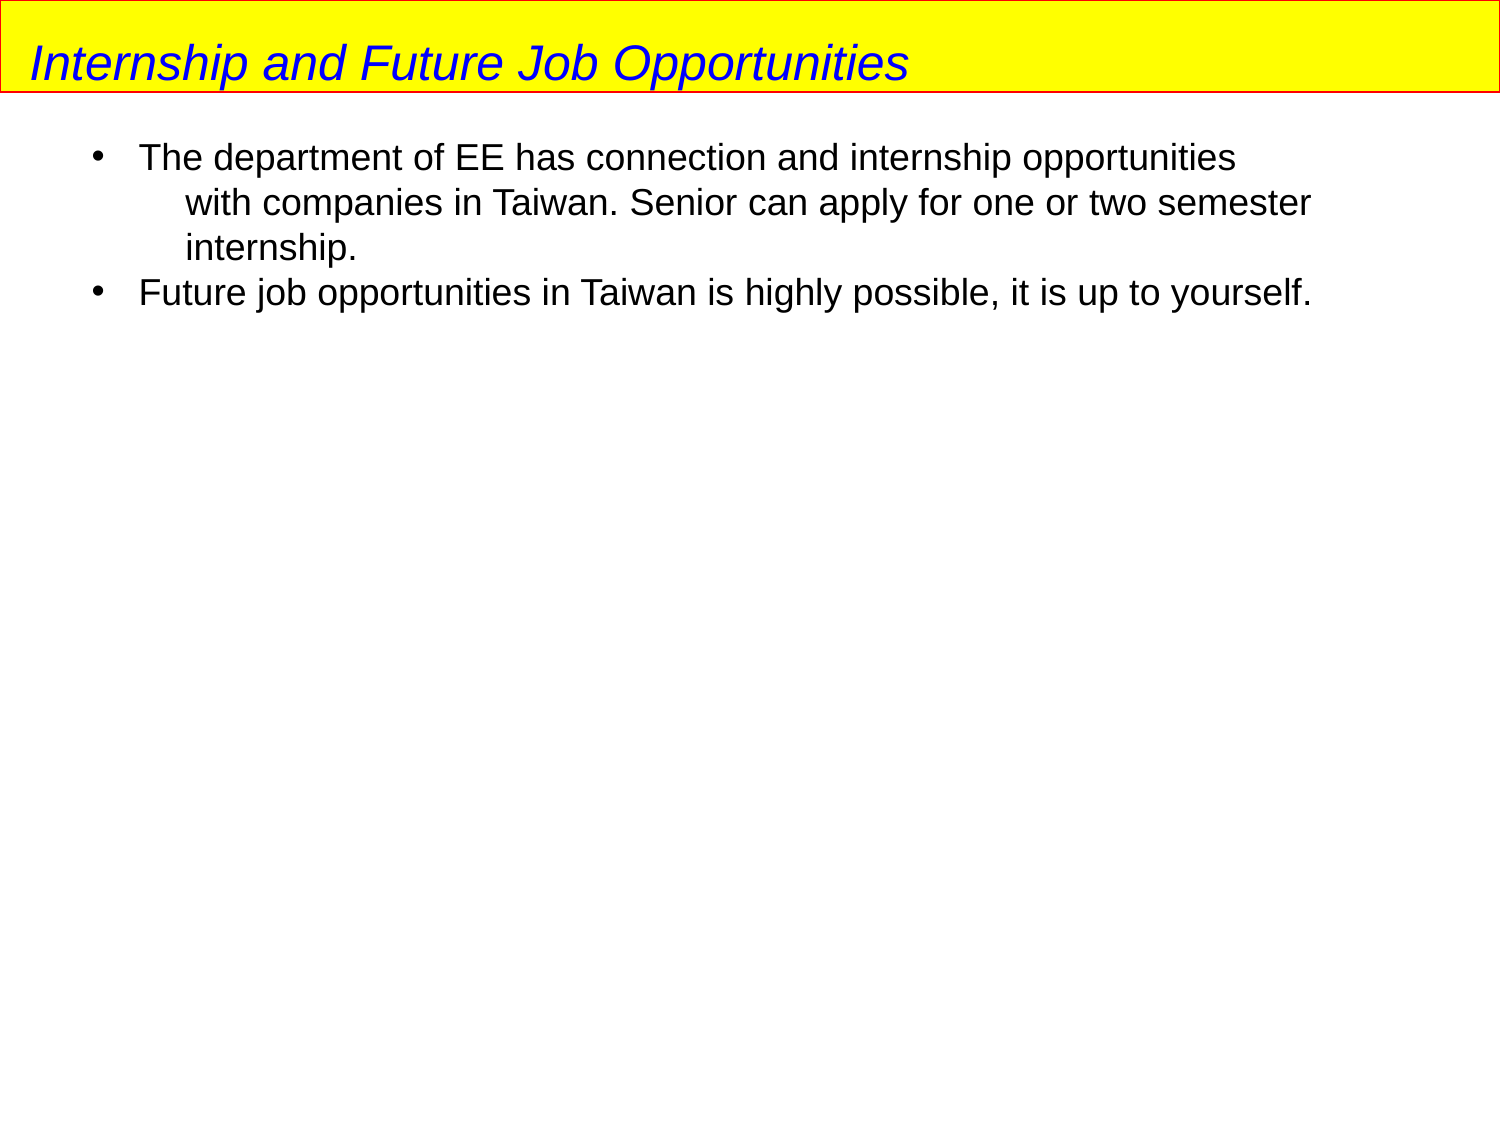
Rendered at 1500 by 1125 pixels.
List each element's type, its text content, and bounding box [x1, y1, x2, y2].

text_box The department of EE has connection and internship opportunities with companies in Taiwan. Senior can apply for one or two semester internship. Future job opportunities in Taiwan is highly possible, it is up to yourself. [76, 125, 1329, 323]
text_box Internship and Future Job Opportunities [1, 1, 1499, 91]
